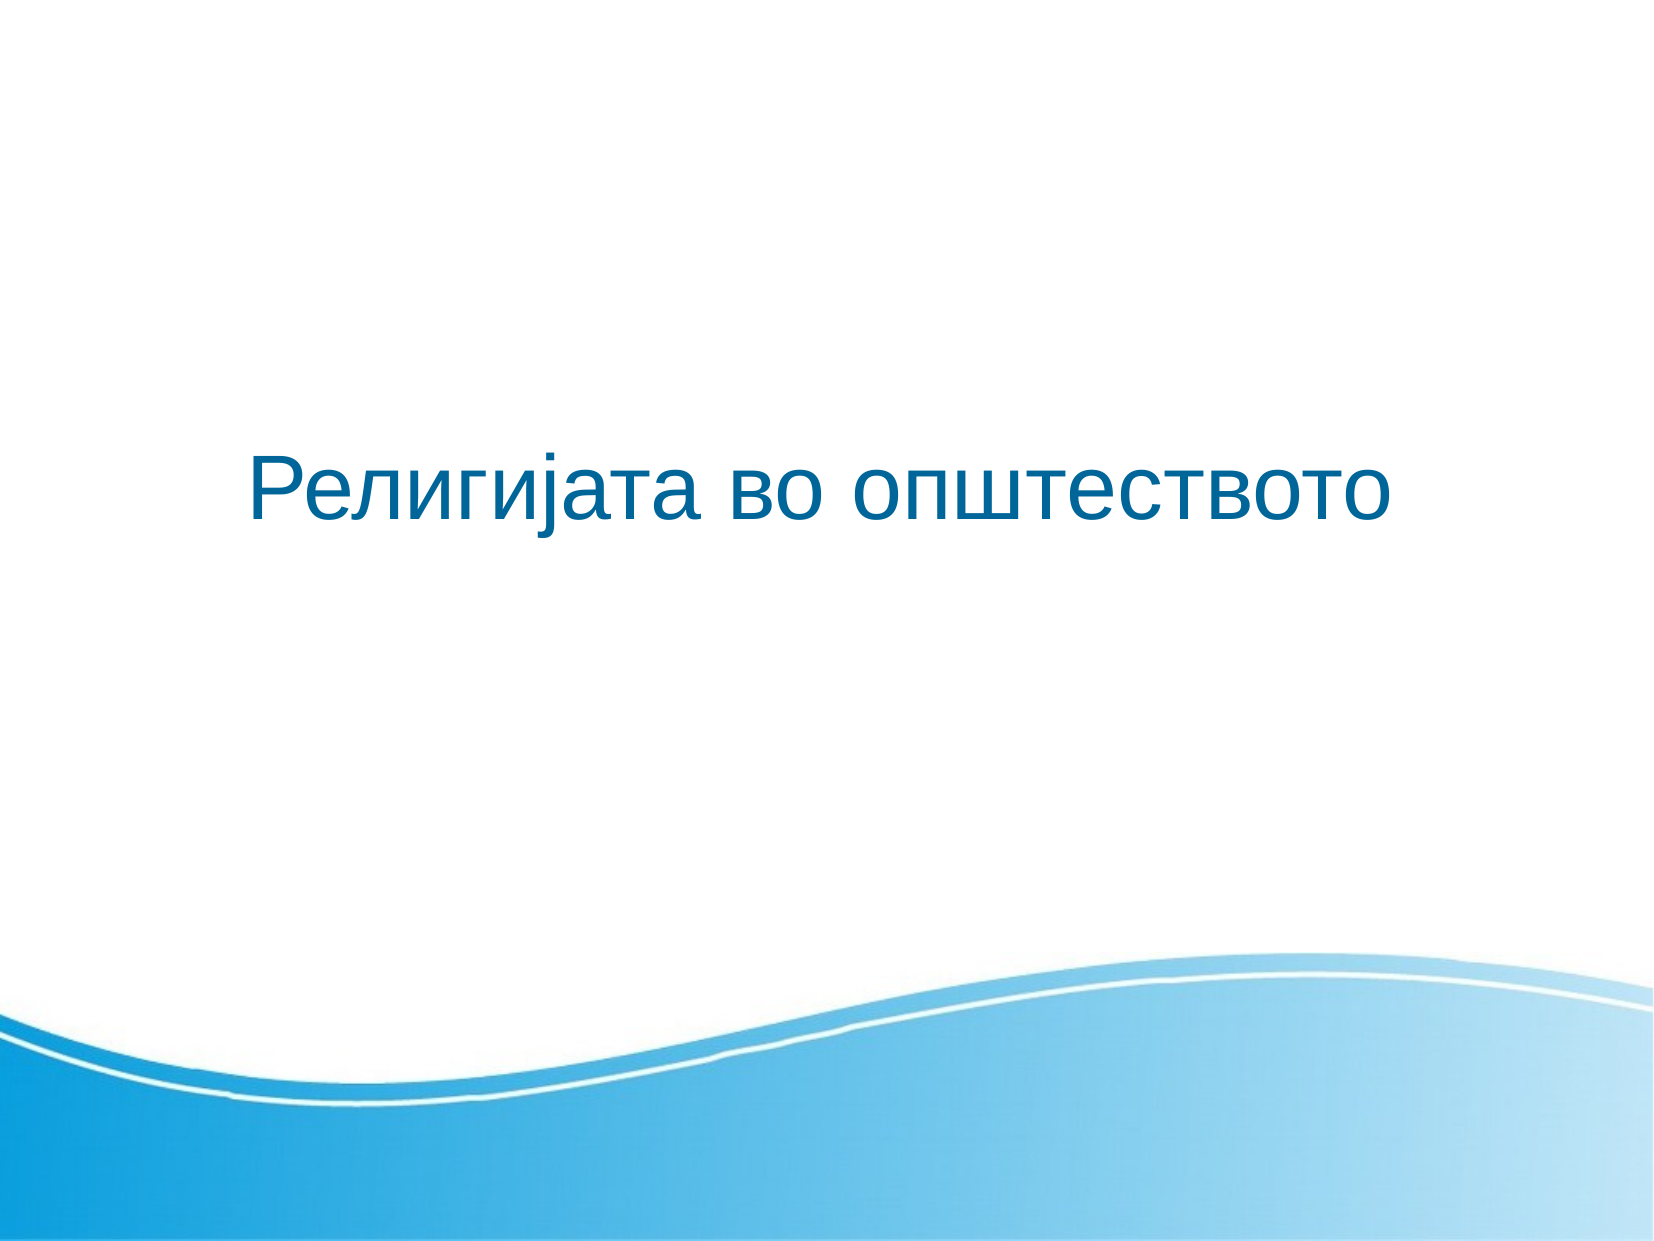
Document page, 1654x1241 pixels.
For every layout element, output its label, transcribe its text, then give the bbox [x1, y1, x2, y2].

picture [0, 952, 1654, 1241]
title Религијата во општеството [0, 384, 1489, 592]
